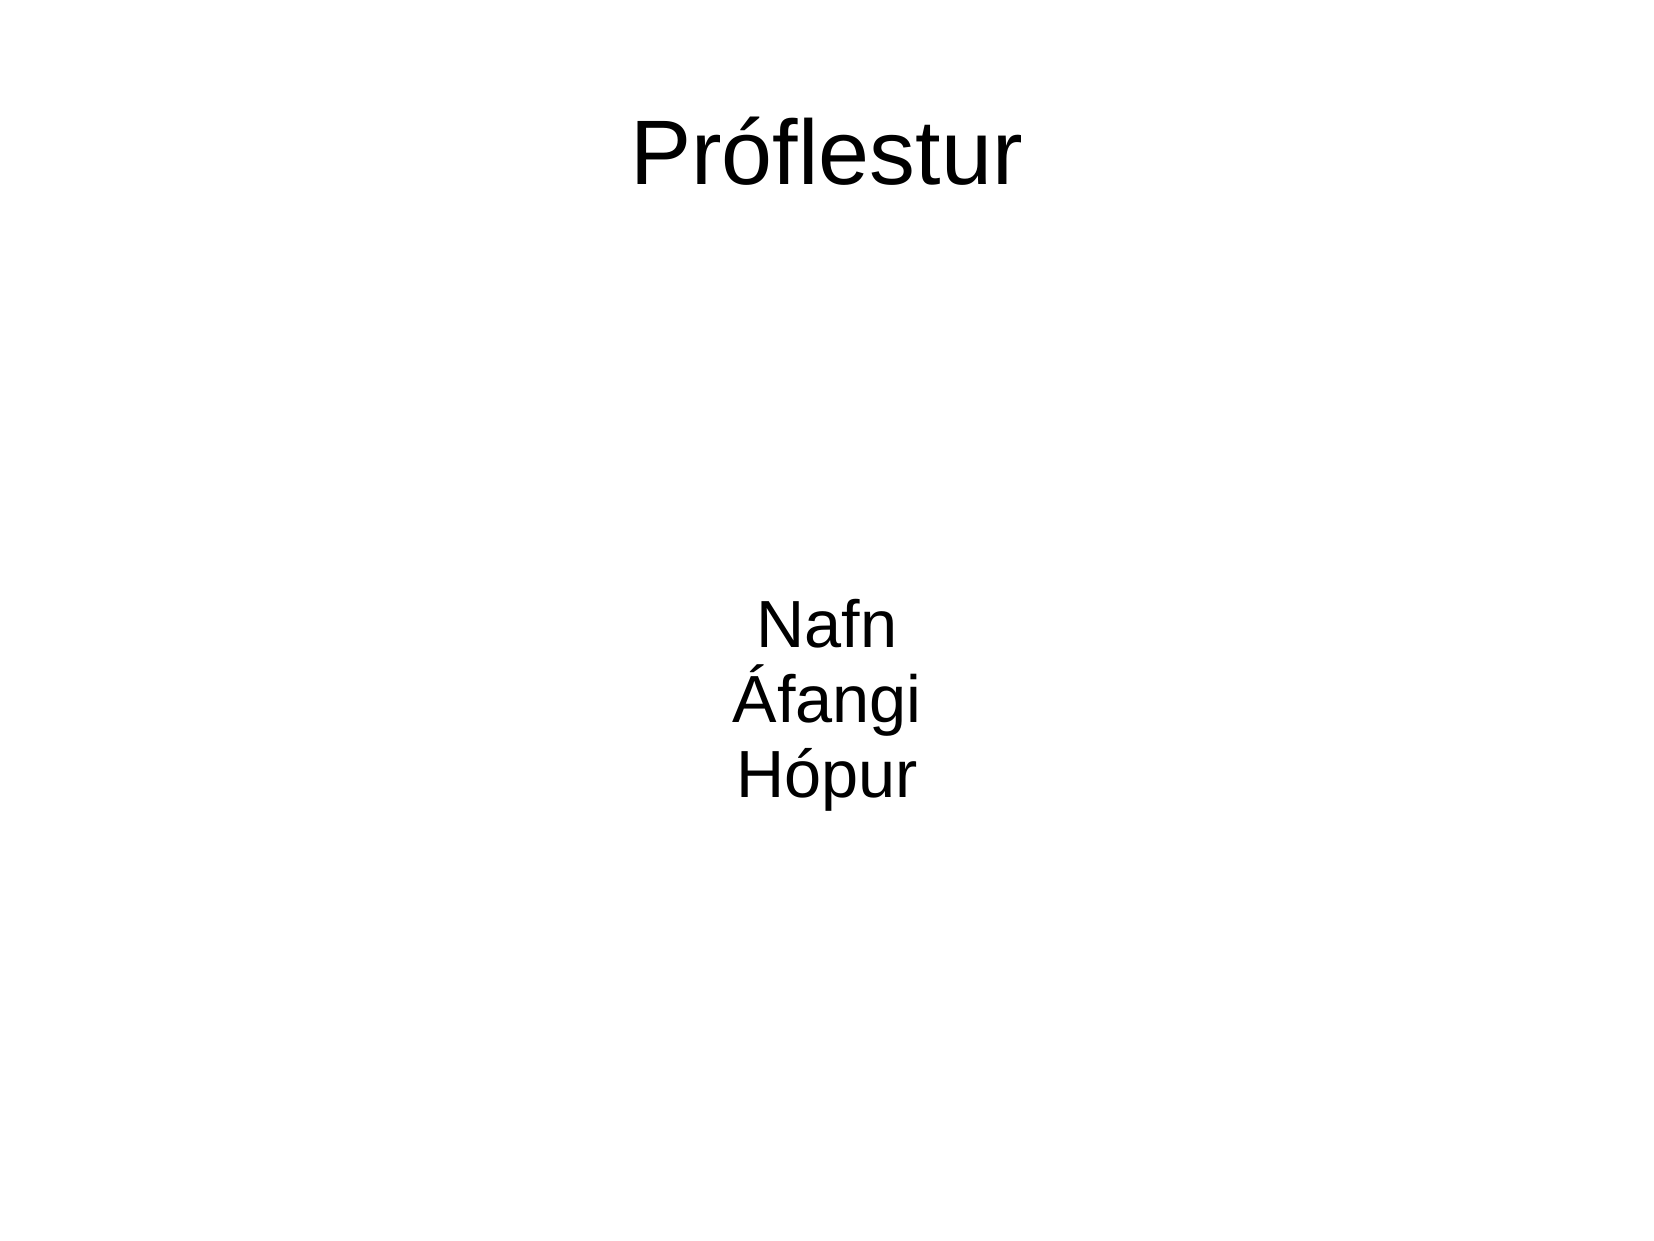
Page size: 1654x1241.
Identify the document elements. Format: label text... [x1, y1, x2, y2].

title Próflestur [82, 56, 1571, 250]
subtitle Nafn Áfangi Hópur [82, 297, 1571, 1102]
